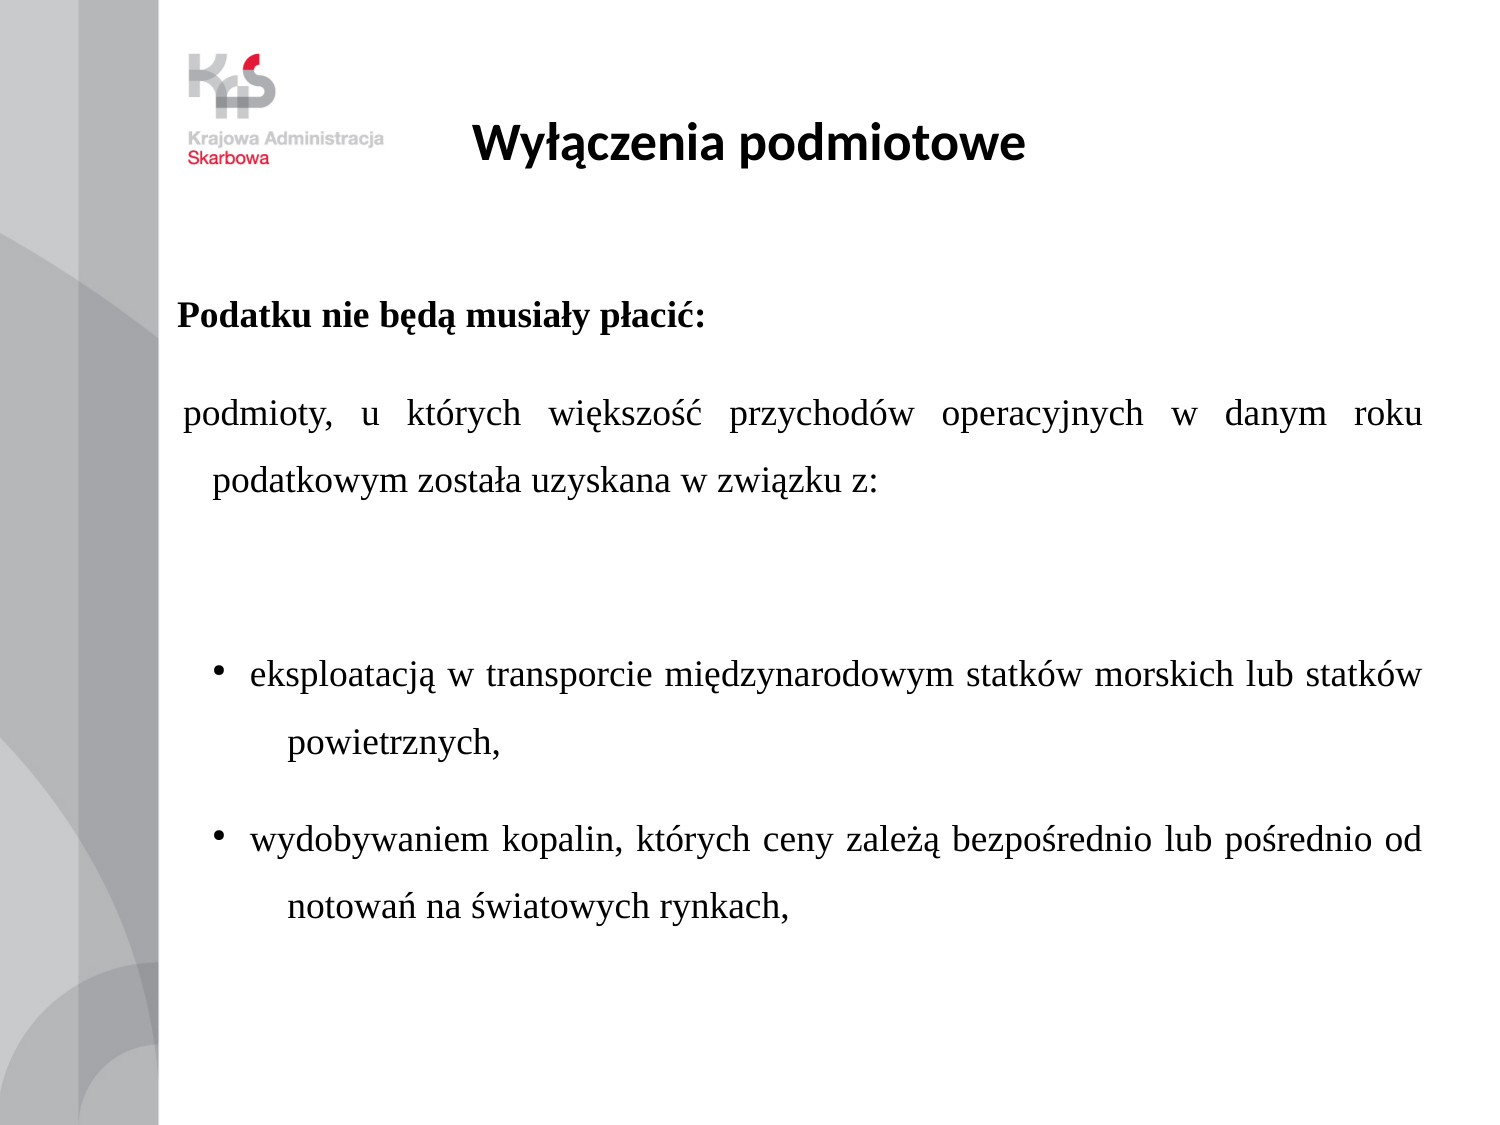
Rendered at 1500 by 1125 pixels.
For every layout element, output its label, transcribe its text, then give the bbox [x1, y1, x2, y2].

picture [0, 0, 1500, 1125]
list Podatku nie będą musiały płacić: podmioty, u których większość przychodów operacyjnych w danym roku podatkowym została uzyskana w związku z: eksploatacją w transporcie międzynarodowym statków morskich lub statków powietrznych, wydobywaniem kopalin, których ceny zależą bezpośrednio lub pośrednio od notowań na światowych rynkach, [177, 263, 1424, 1005]
title Wyłączenia podmiotowe [75, 44, 1424, 232]
